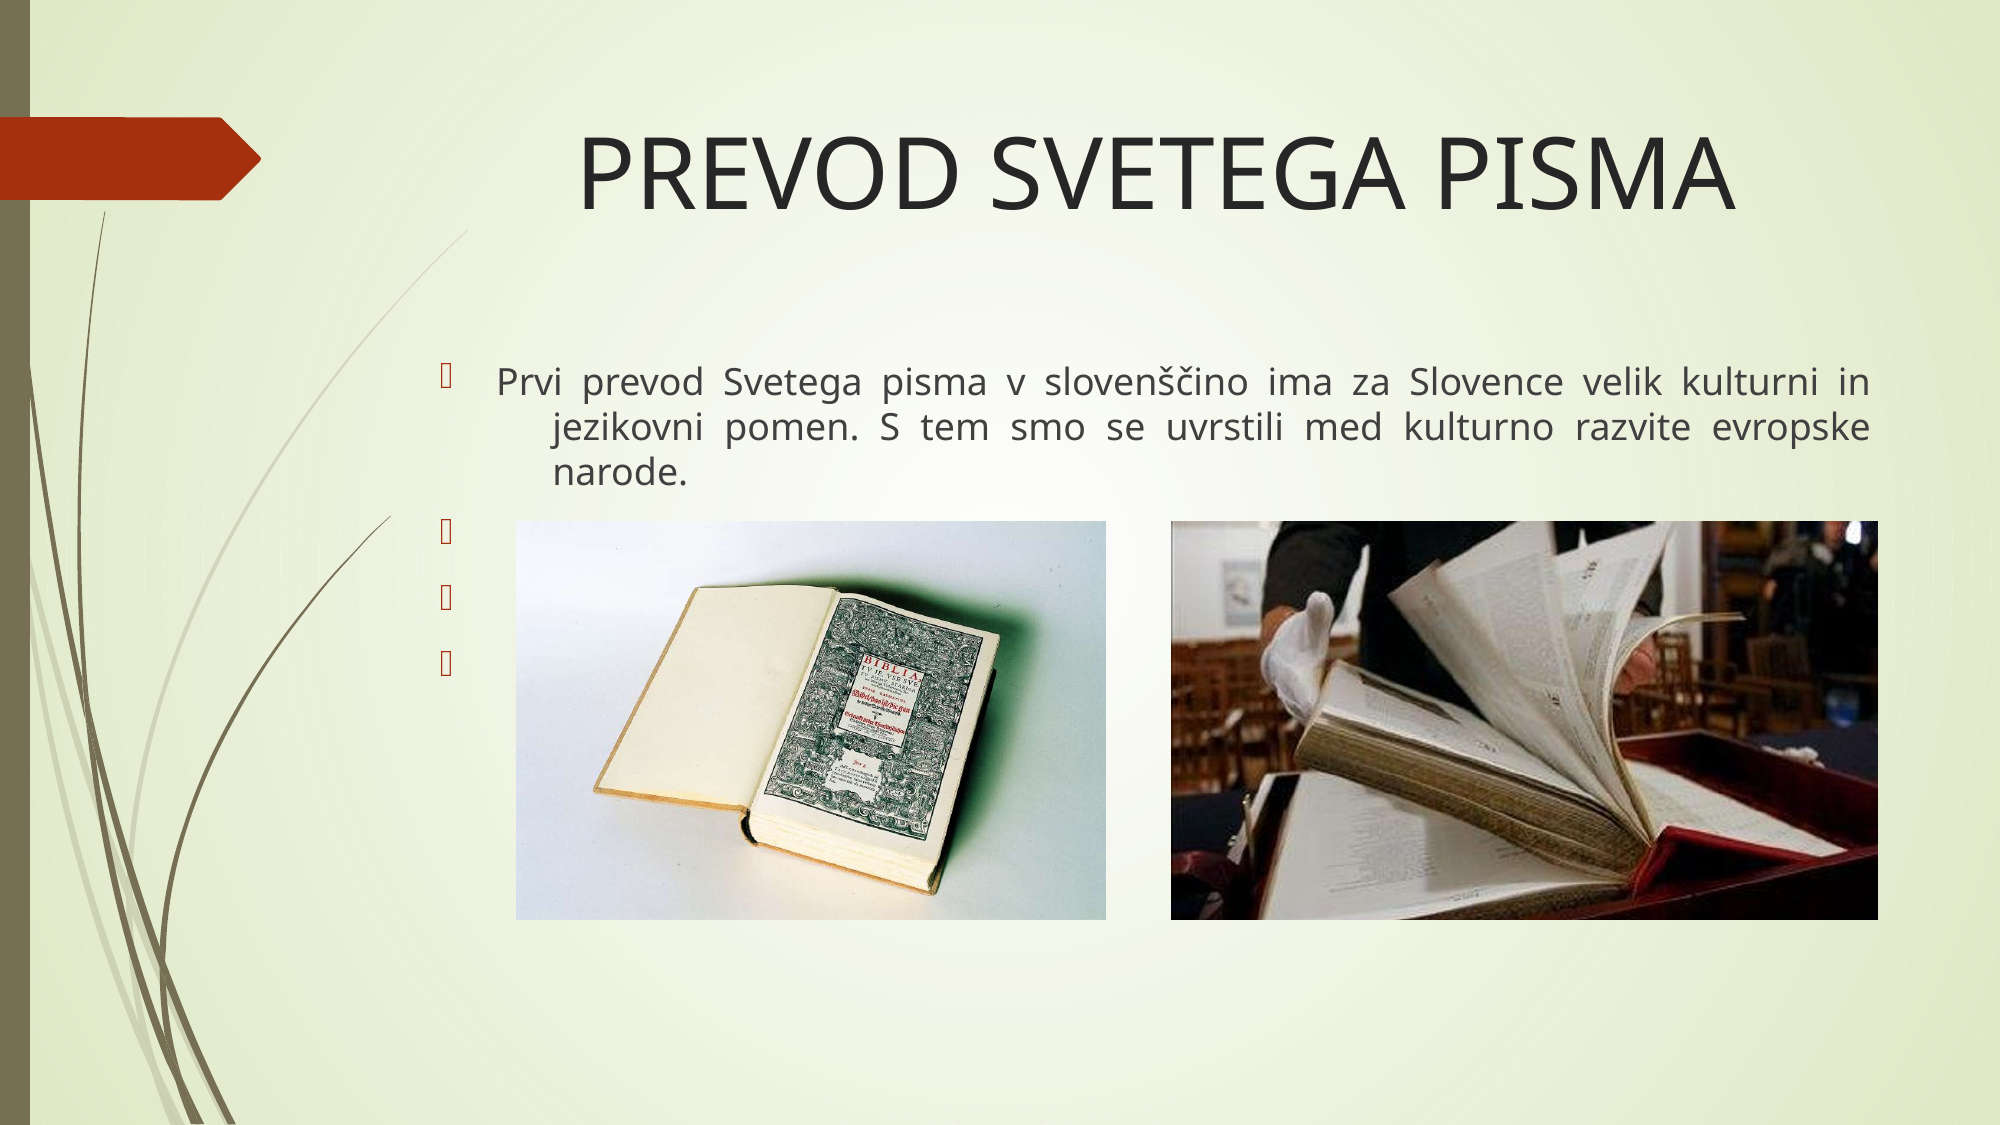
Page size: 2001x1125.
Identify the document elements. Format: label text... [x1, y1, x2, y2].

picture [1171, 521, 1878, 920]
list Prvi prevod Svetega pisma v slovenščino ima za Slovence velik kulturni in jezikovni pomen. S tem smo se uvrstili med kulturno razvite evropske narode. [424, 350, 1888, 970]
picture [516, 521, 1106, 920]
title PREVOD SVETEGA PISMA [425, 102, 1888, 313]
